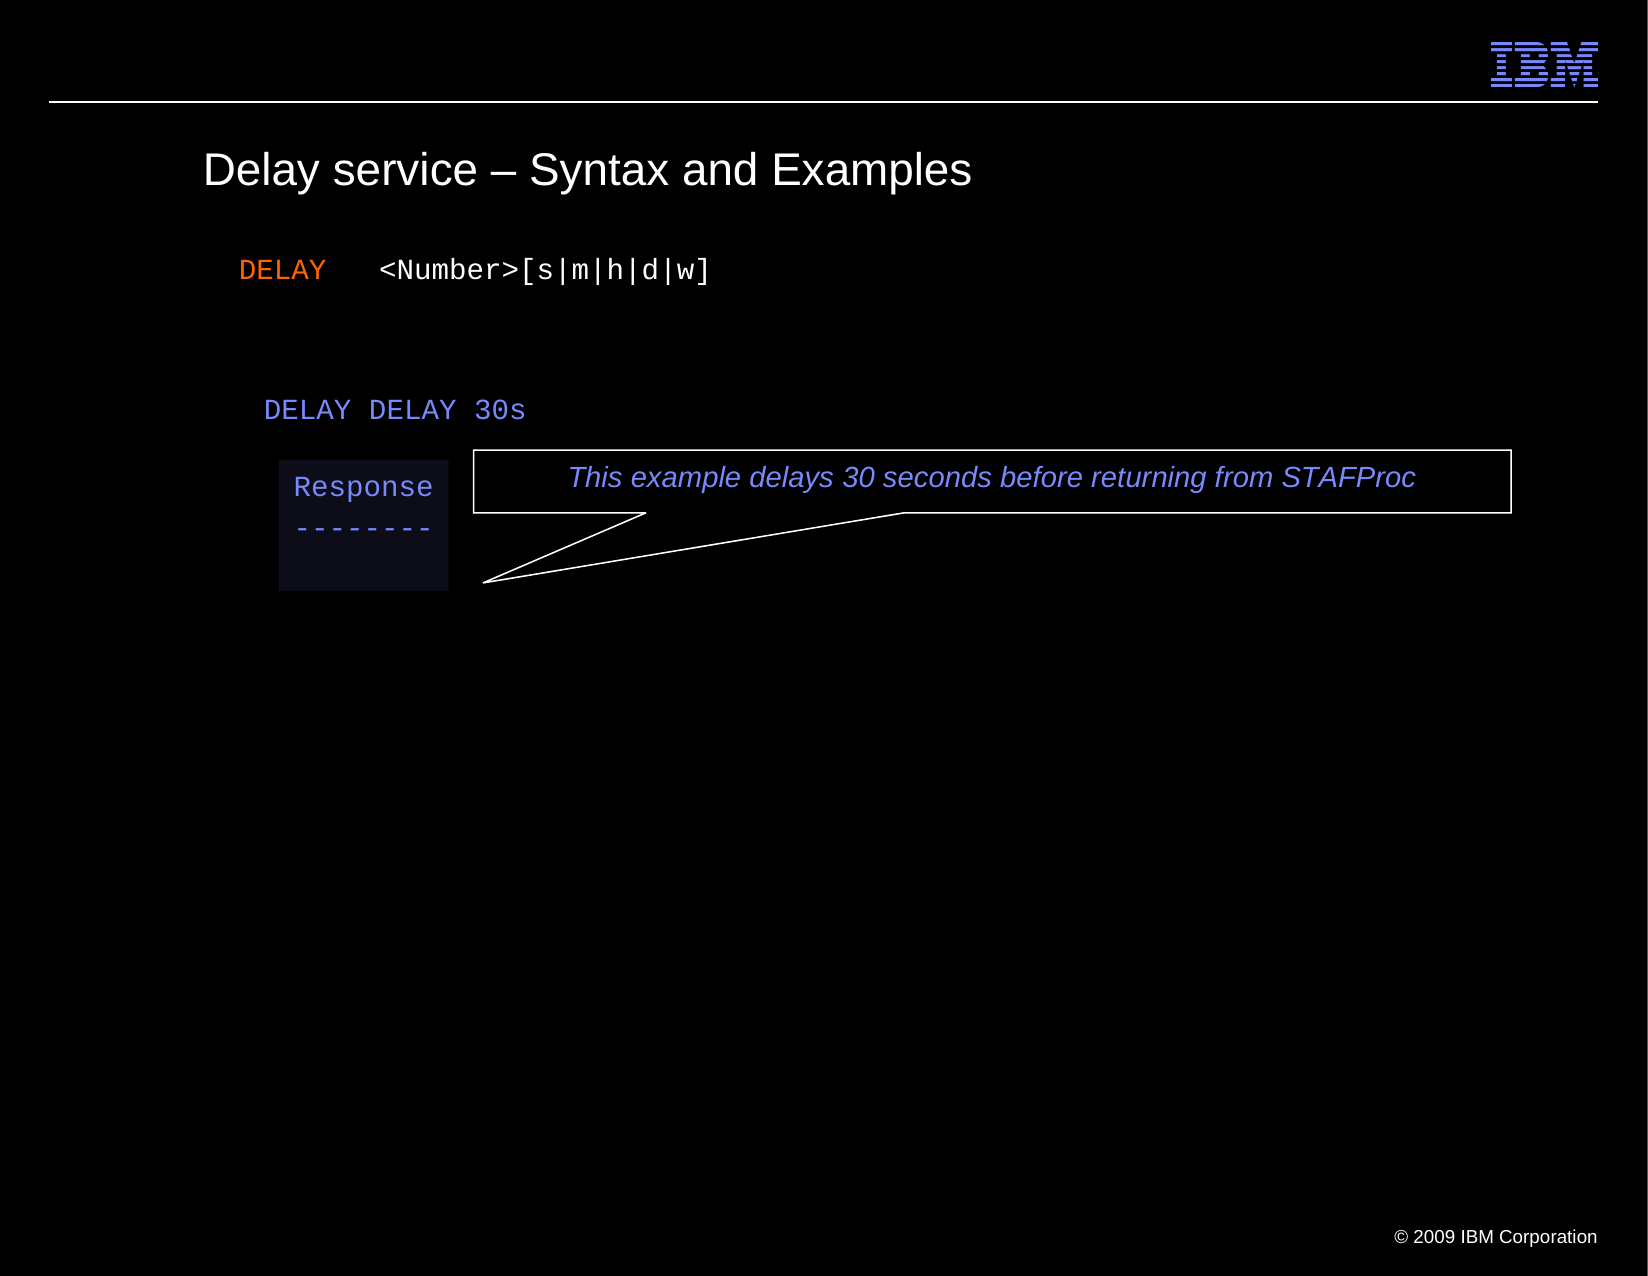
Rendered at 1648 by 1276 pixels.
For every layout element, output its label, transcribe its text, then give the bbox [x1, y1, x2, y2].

text_box This example delays 30 seconds before returning from STAFProc [473, 450, 1512, 583]
text_box DELAY <Number>[s|m|h|d|w] [239, 250, 1648, 286]
picture [1491, 42, 1598, 87]
text_box DELAY DELAY 30s [264, 390, 1648, 426]
text_box Response -------- [278, 459, 449, 592]
title Delay service – Syntax and Examples [186, 137, 1648, 231]
